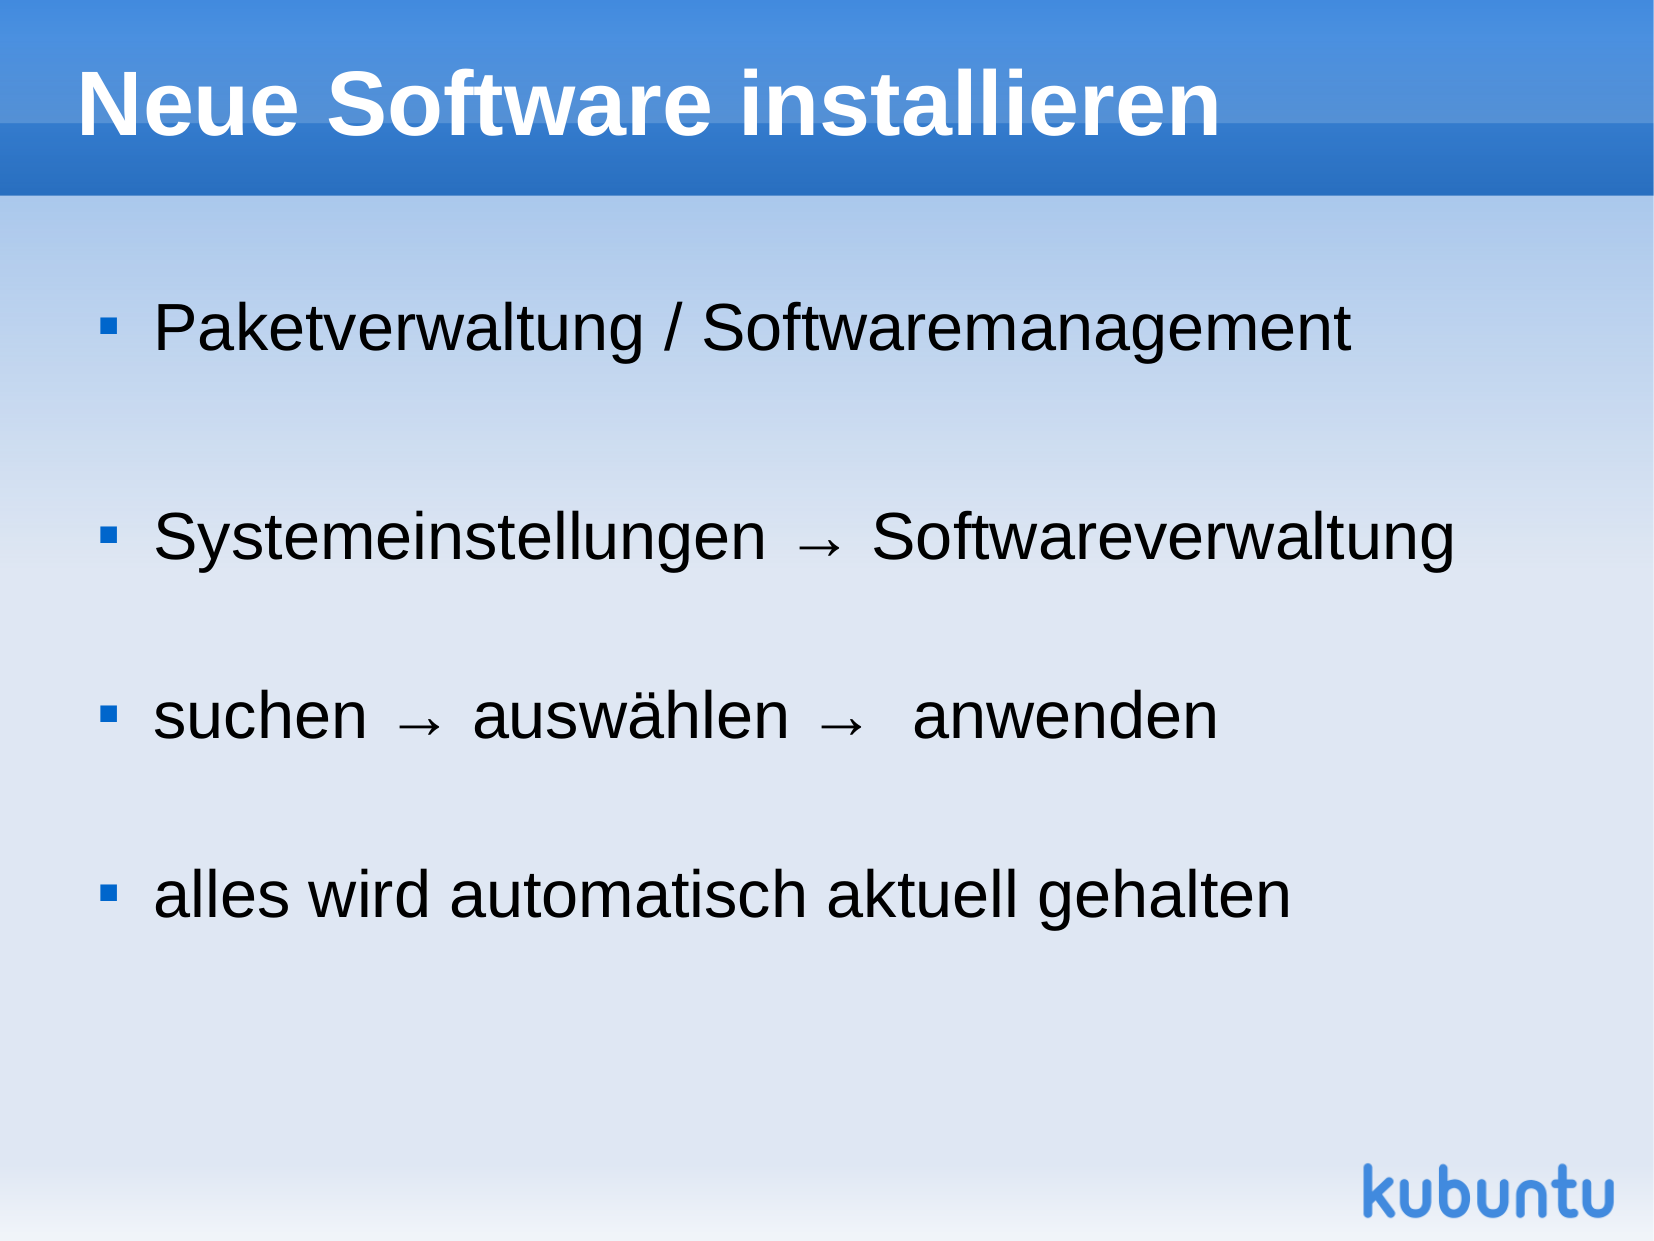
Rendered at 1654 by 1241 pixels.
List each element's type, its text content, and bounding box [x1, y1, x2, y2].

list Paketverwaltung / Softwaremanagement Systemeinstellungen → Softwareverwaltung suchen → auswählen → anwenden alles wird automatisch aktuell gehalten [82, 290, 1571, 1109]
picture [0, 0, 1654, 1241]
title Neue Software installieren [76, 0, 1565, 208]
